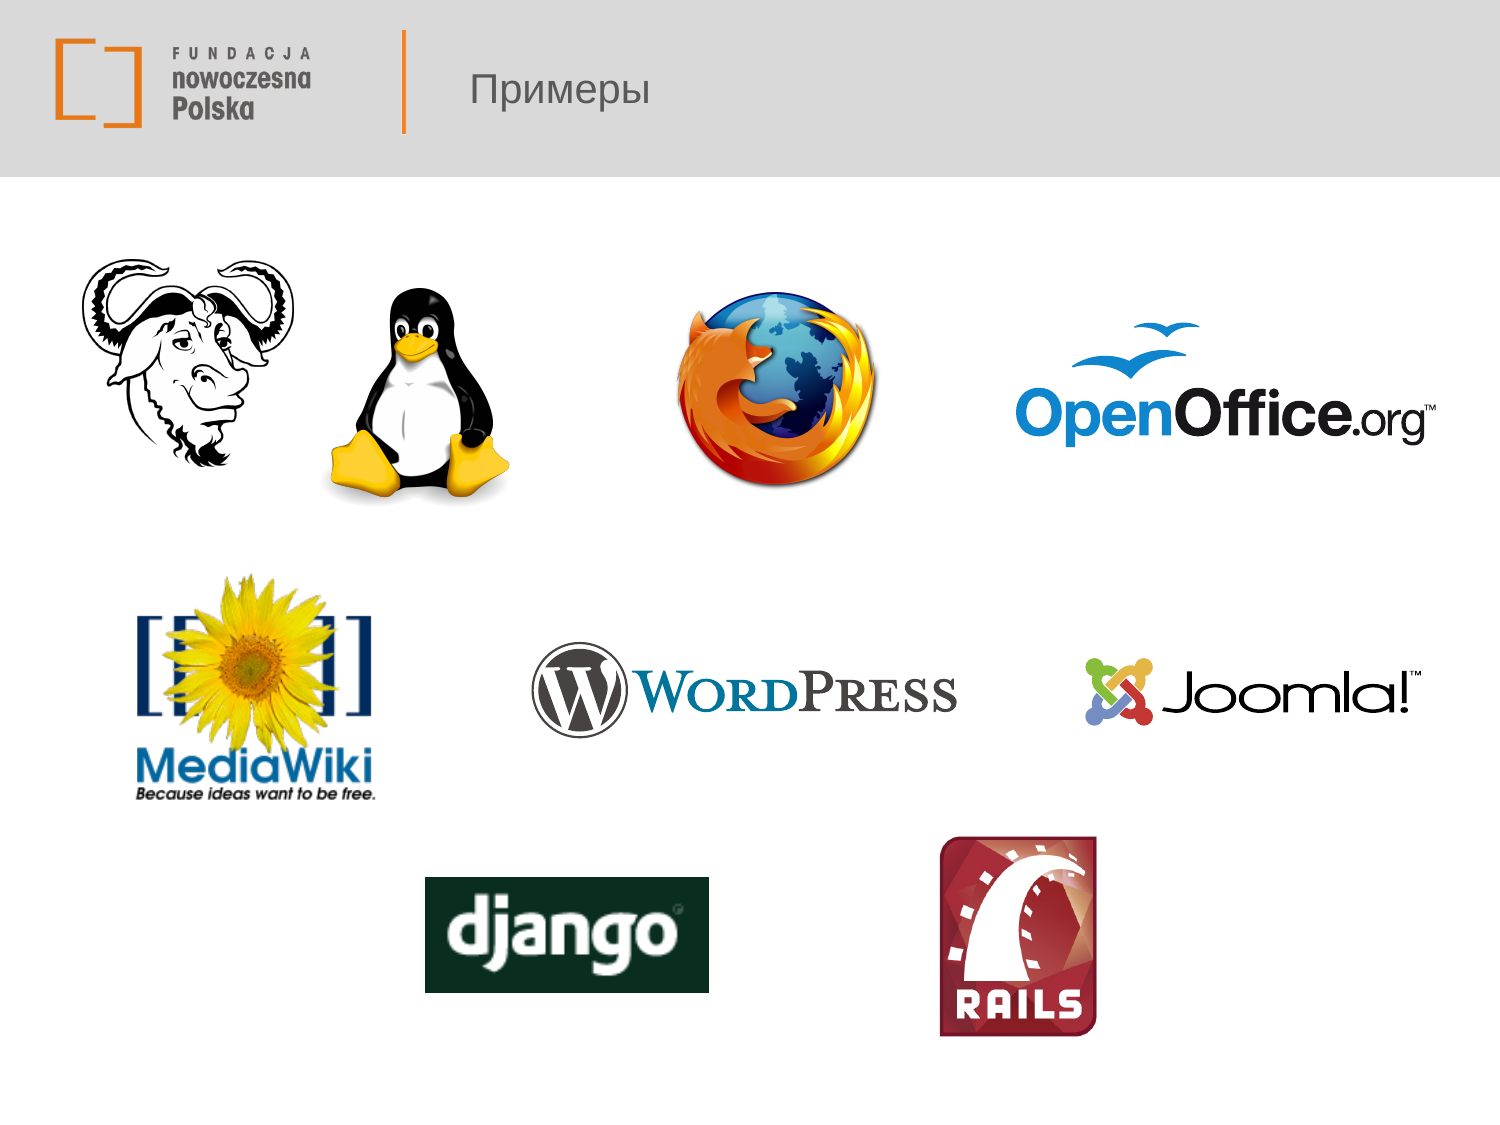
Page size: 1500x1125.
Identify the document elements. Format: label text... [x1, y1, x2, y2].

picture [921, 822, 1114, 1052]
picture [395, 30, 422, 145]
picture [1073, 653, 1430, 731]
picture [53, 30, 313, 140]
picture [933, 186, 1489, 579]
picture [82, 259, 294, 467]
picture [425, 877, 709, 993]
text_box Примеры [454, 54, 1046, 120]
picture [531, 641, 957, 739]
picture [673, 292, 886, 497]
text_box [0, 0, 1500, 178]
picture [132, 571, 378, 804]
picture [320, 277, 520, 508]
